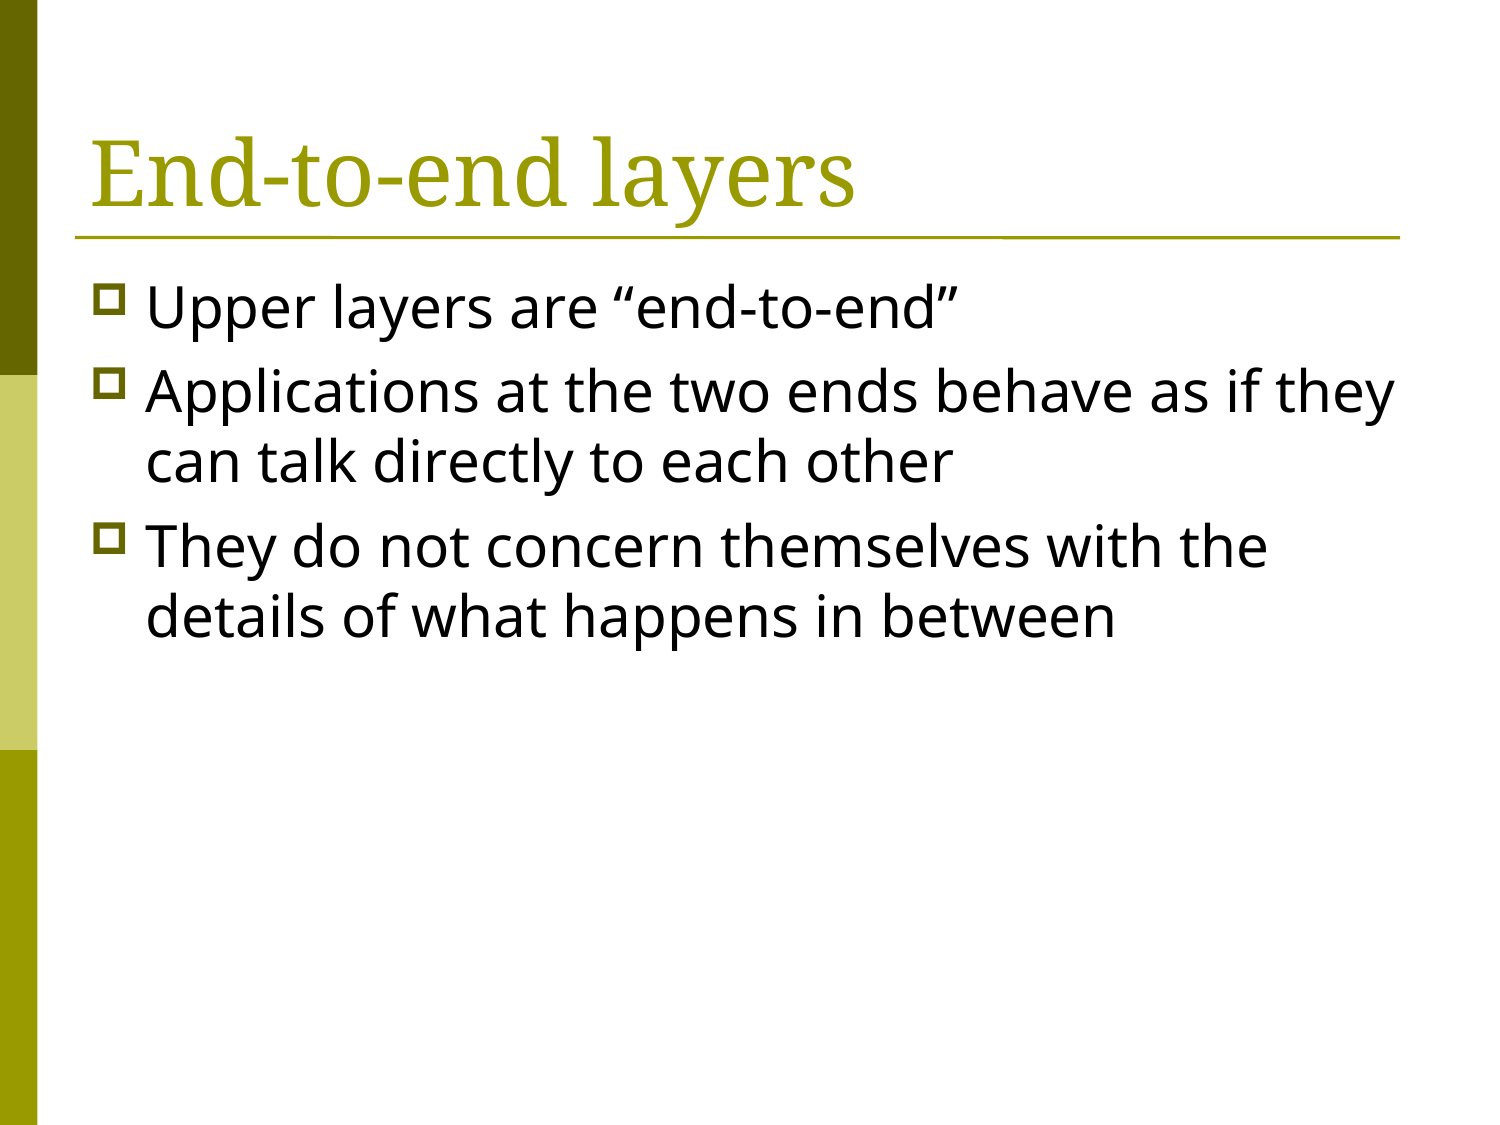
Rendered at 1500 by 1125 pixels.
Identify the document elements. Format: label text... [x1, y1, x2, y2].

title End-to-end layers [75, 45, 1426, 233]
list Upper layers are “end-to-end” Applications at the two ends behave as if they can talk directly to each other They do not concern themselves with the details of what happens in between [75, 262, 1426, 1006]
